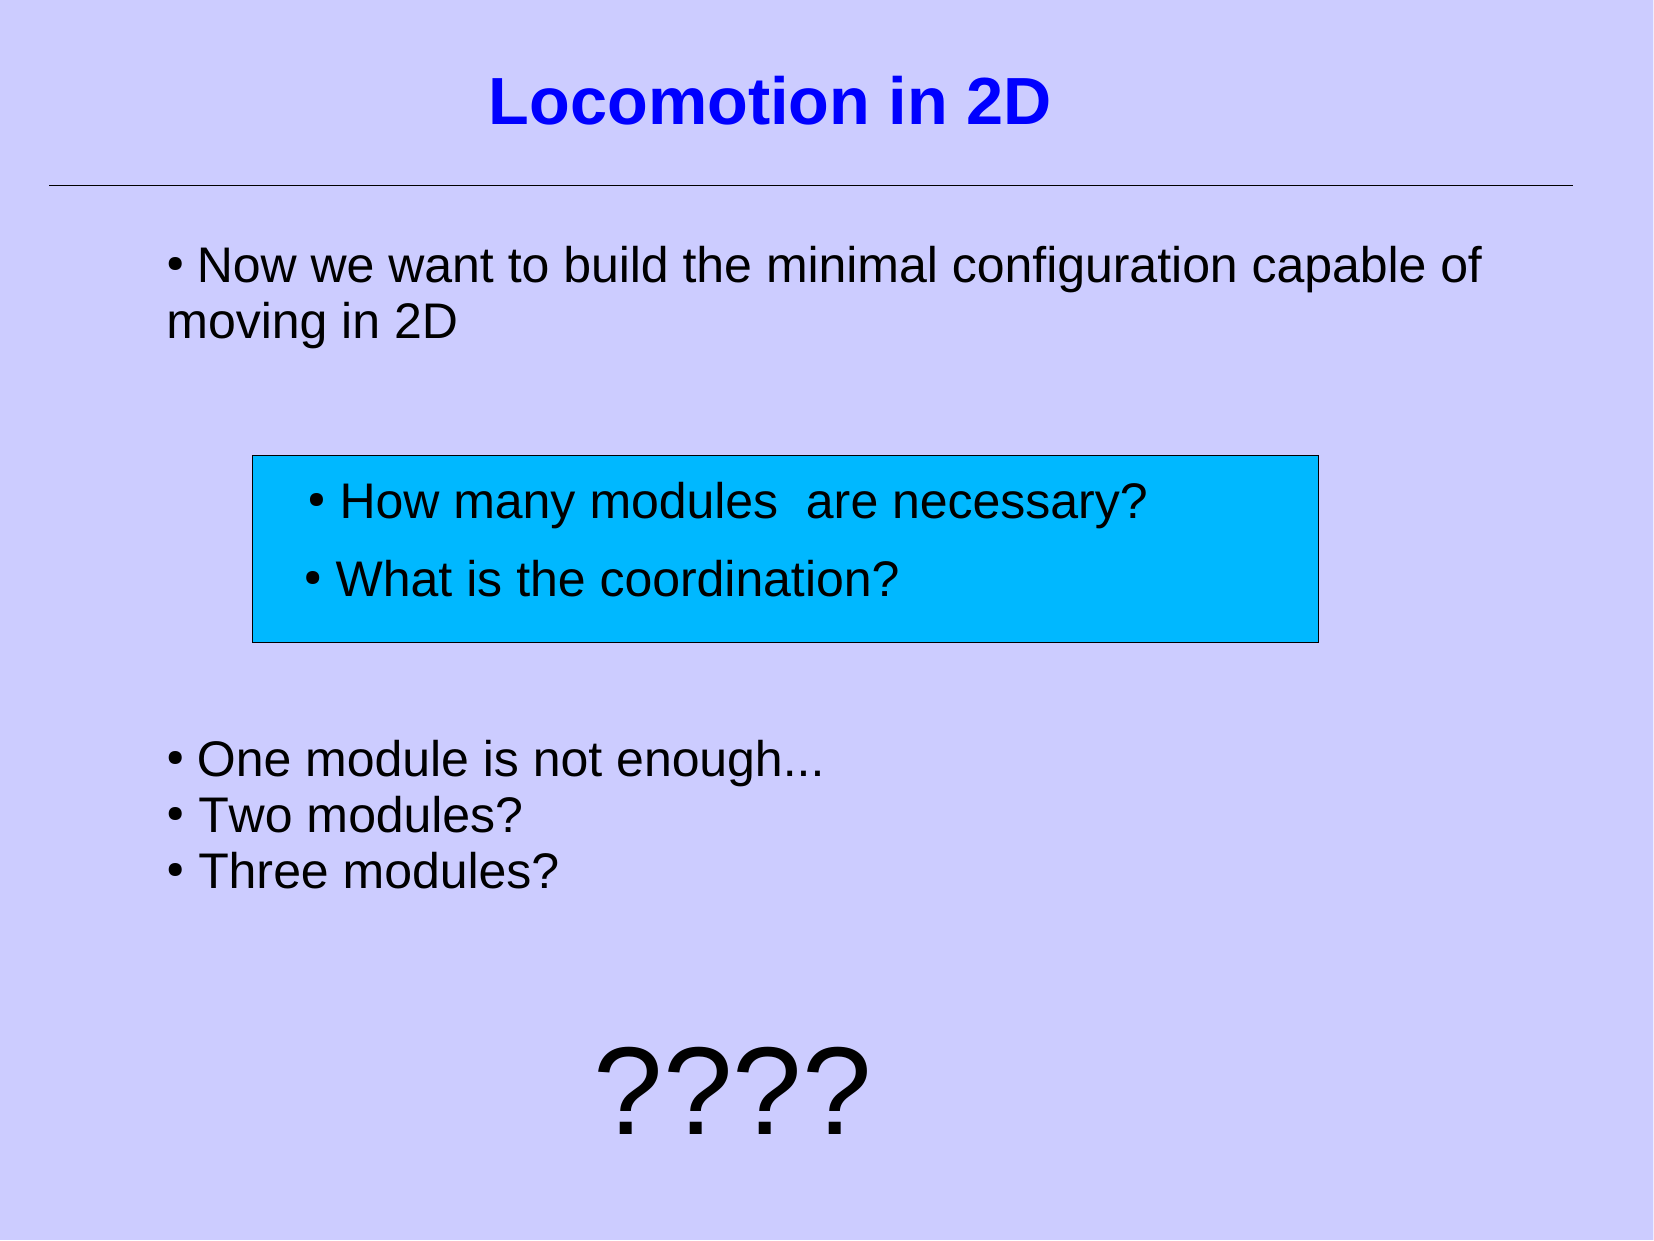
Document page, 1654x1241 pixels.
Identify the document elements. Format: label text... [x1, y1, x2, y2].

text_box What is the coordination? [303, 551, 1200, 616]
text_box Now we want to build the minimal configuration capable of moving in 2D [166, 237, 1545, 372]
text_box How many modules are necessary? [307, 473, 1213, 538]
text_box ???? [593, 1021, 872, 1162]
text_box [252, 455, 1319, 643]
text_box One module is not enough... Two modules? Three modules? [166, 731, 1546, 900]
title Locomotion in 2D [132, 186, 1408, 191]
title Locomotion in 2D [132, 0, 1408, 185]
